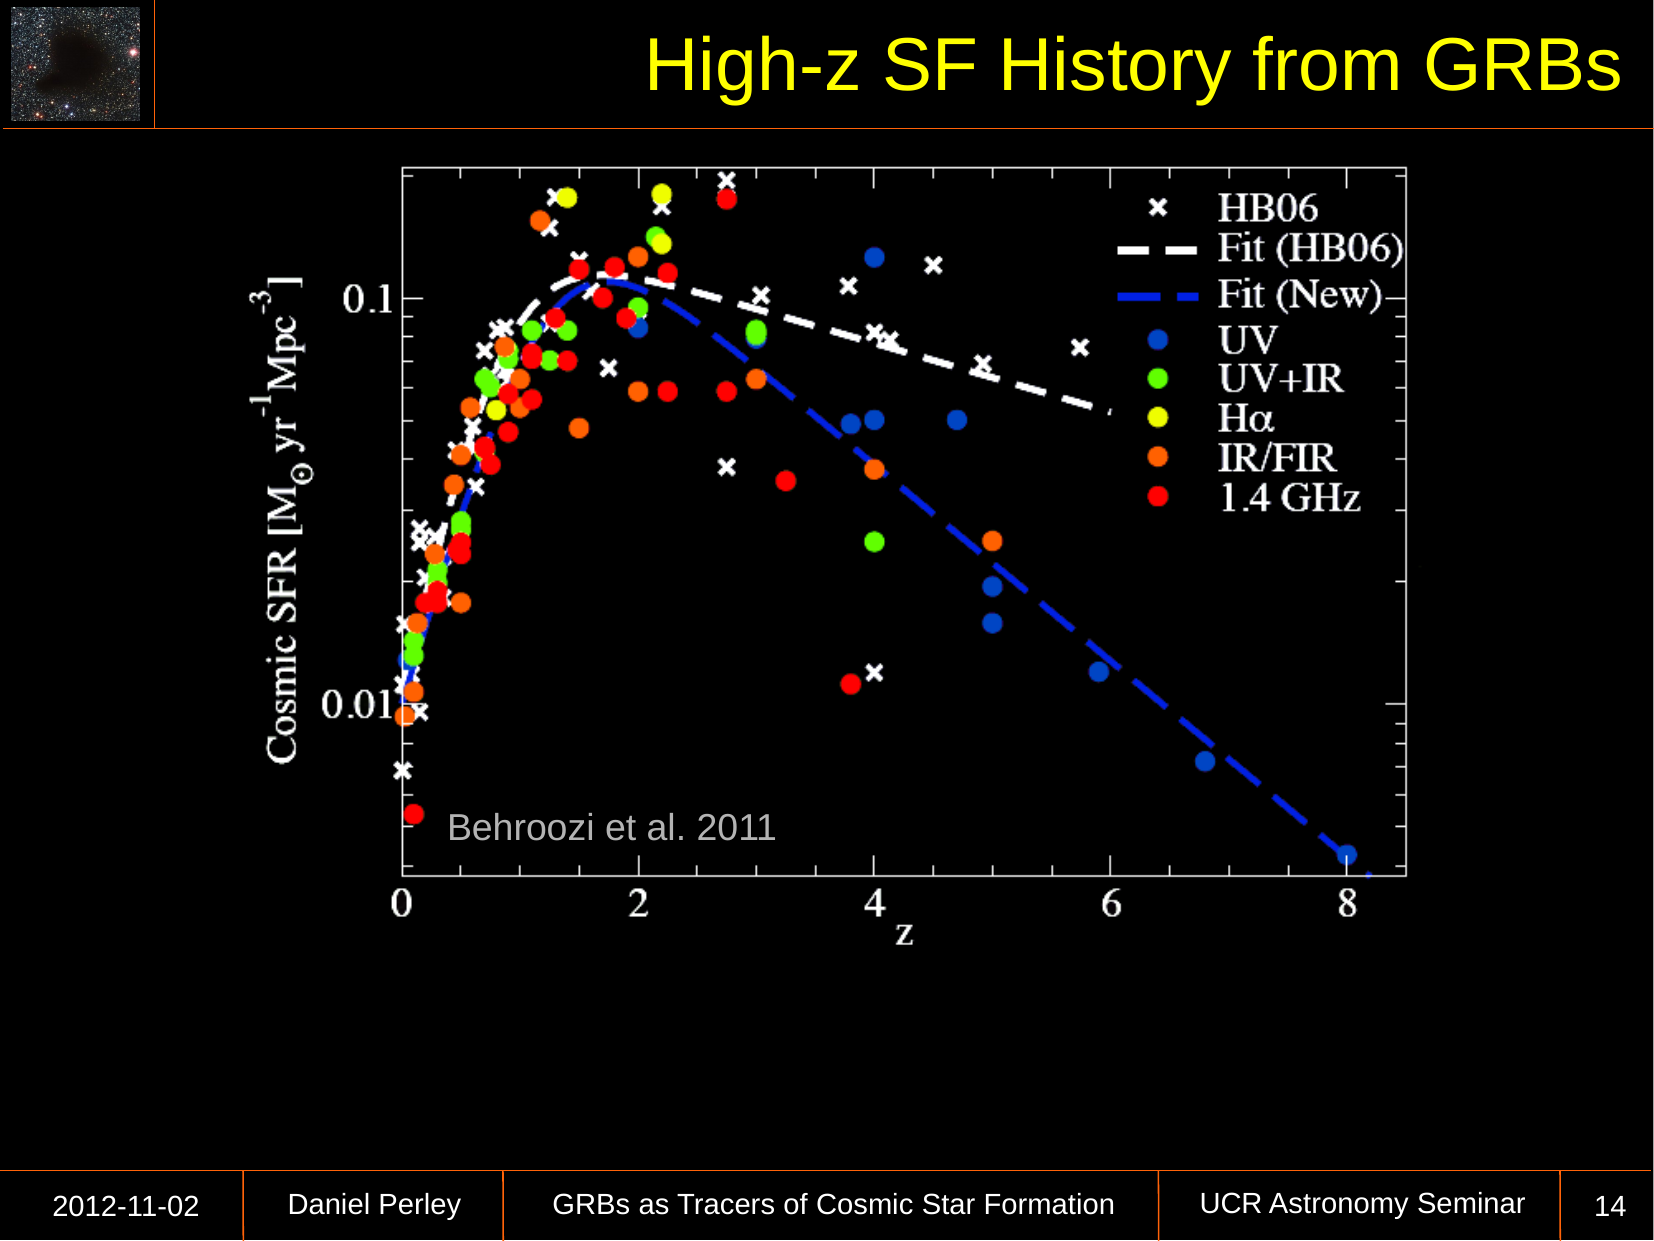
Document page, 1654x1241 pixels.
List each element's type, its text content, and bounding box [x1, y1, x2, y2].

title High-z SF History from GRBs [337, 21, 1624, 108]
text_box Behroozi et al. 2011 [432, 799, 845, 912]
picture [11, 7, 140, 121]
picture [225, 149, 1437, 950]
